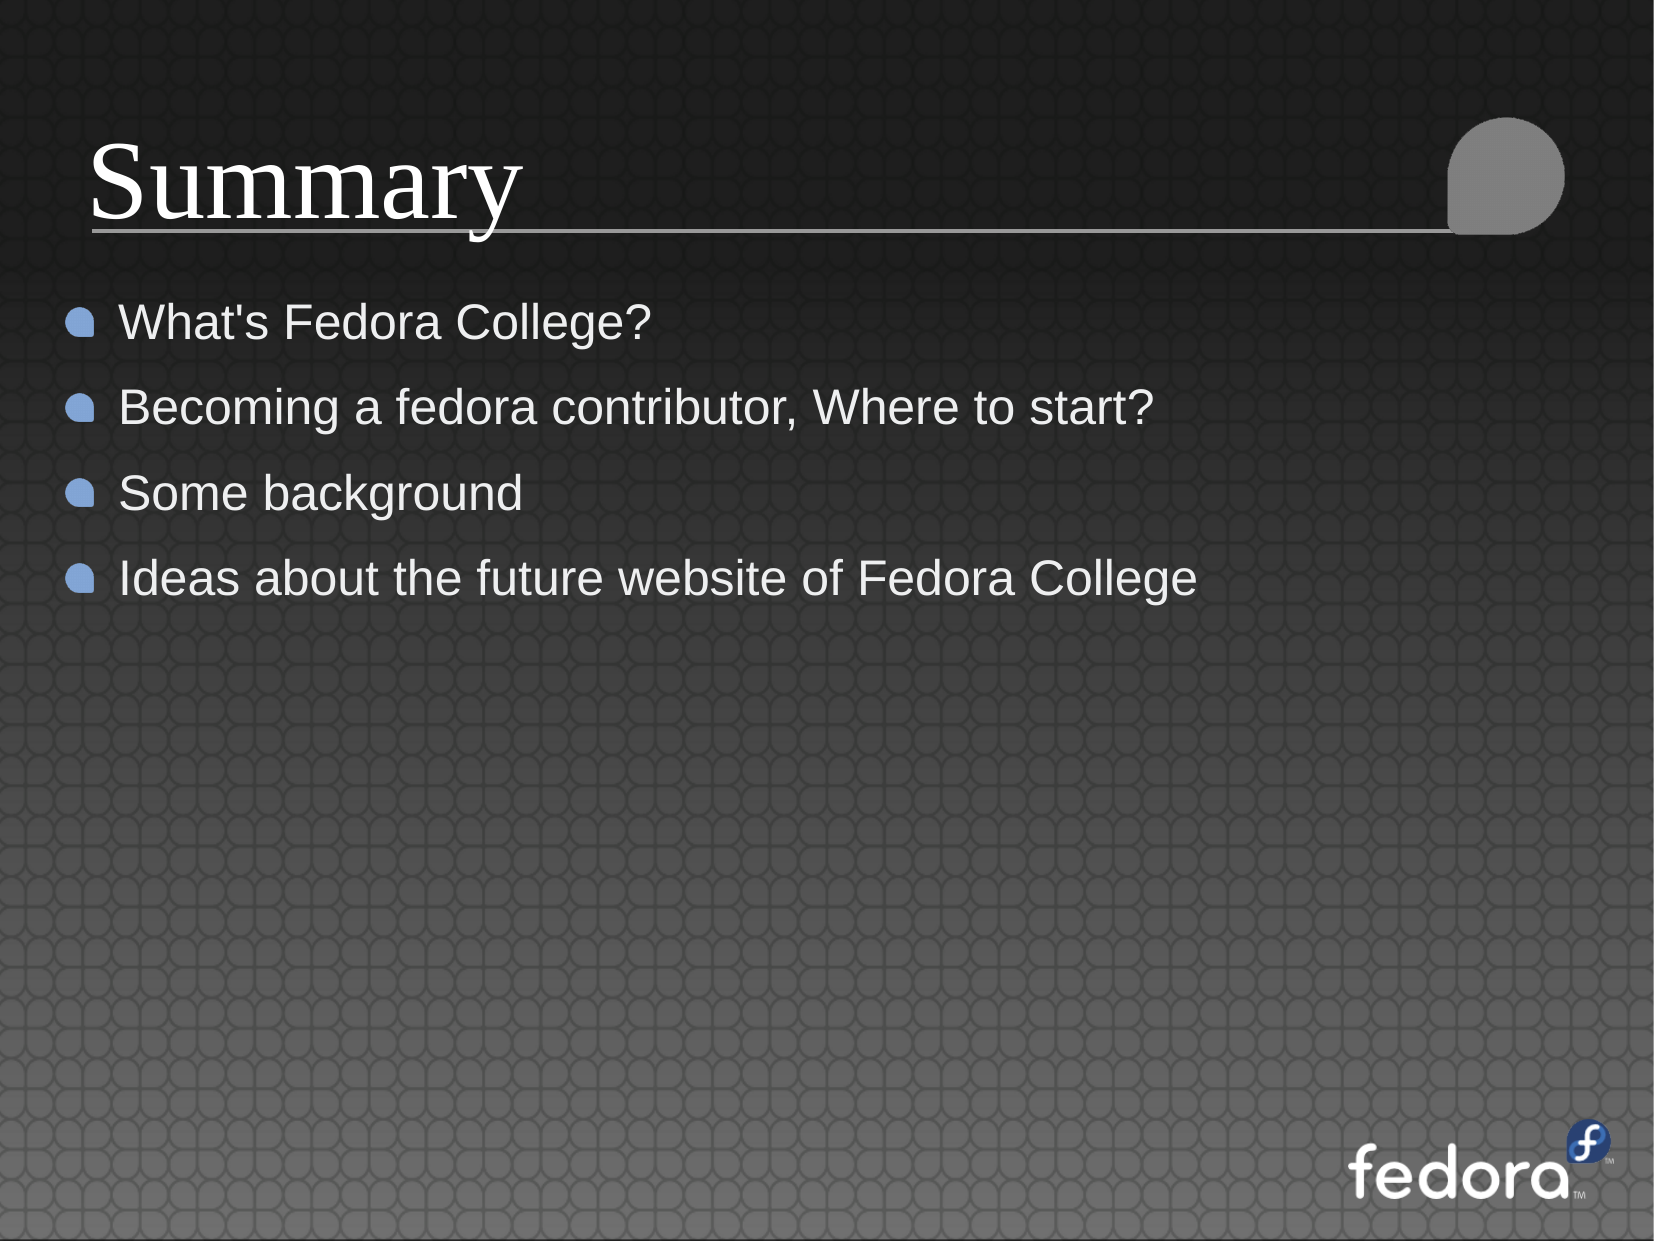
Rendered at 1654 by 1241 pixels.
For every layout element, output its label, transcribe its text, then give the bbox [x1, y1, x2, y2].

picture [0, 0, 1654, 1241]
title Summary [86, 112, 1576, 249]
list What's Fedora College? Becoming a fedora contributor, Where to start? Some background Ideas about the future website of Fedora College [47, 294, 1536, 1099]
